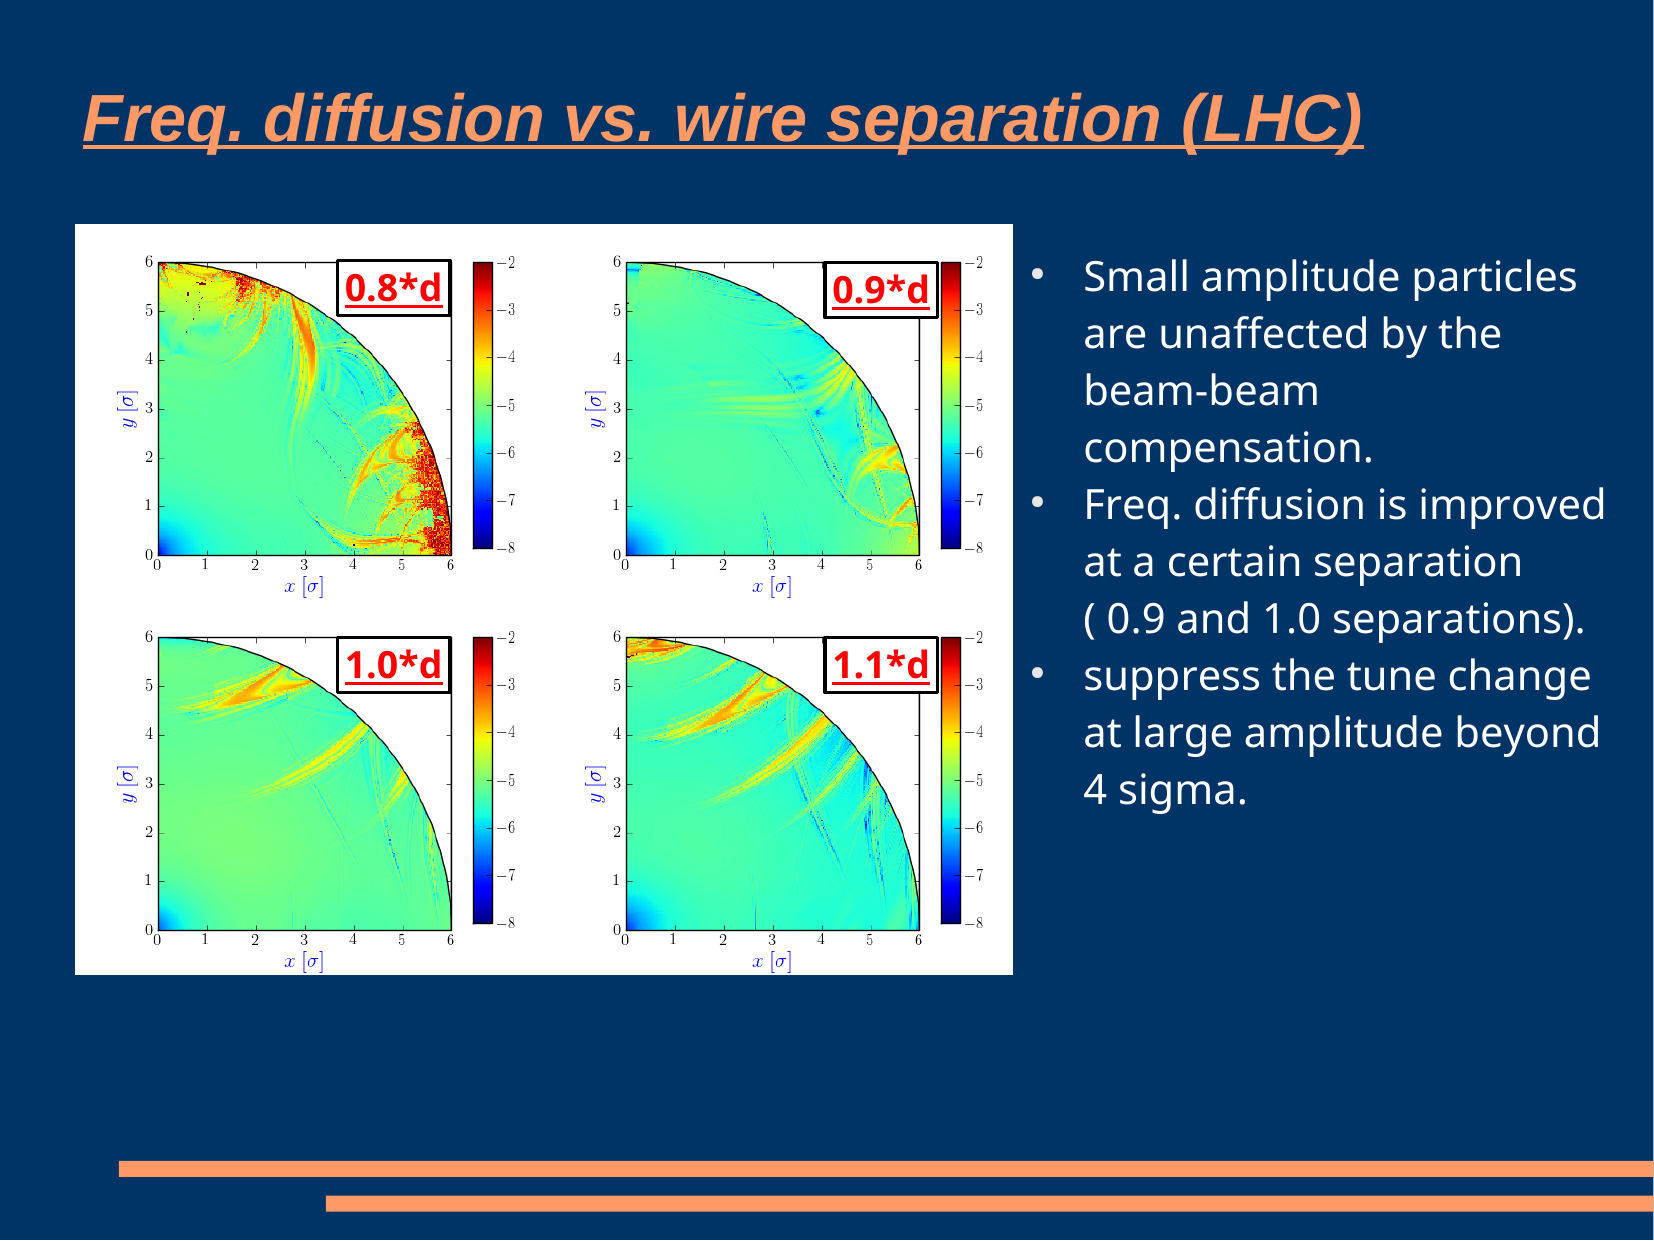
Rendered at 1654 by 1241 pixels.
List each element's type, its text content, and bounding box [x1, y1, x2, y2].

picture [75, 224, 1013, 976]
title Freq. diffusion vs. wire separation (LHC) [82, 49, 1571, 188]
list Small amplitude particles are unaffected by the beam-beam compensation. Freq. diffusion is improved at a certain separation ( 0.9 and 1.0 separations). suppress the tune change at large amplitude beyond 4 sigma. [1012, 247, 1613, 772]
list 1.0*d [337, 637, 451, 693]
list 0.9*d [825, 262, 938, 318]
list 0.8*d [337, 260, 451, 316]
list 1.1*d [825, 637, 938, 693]
